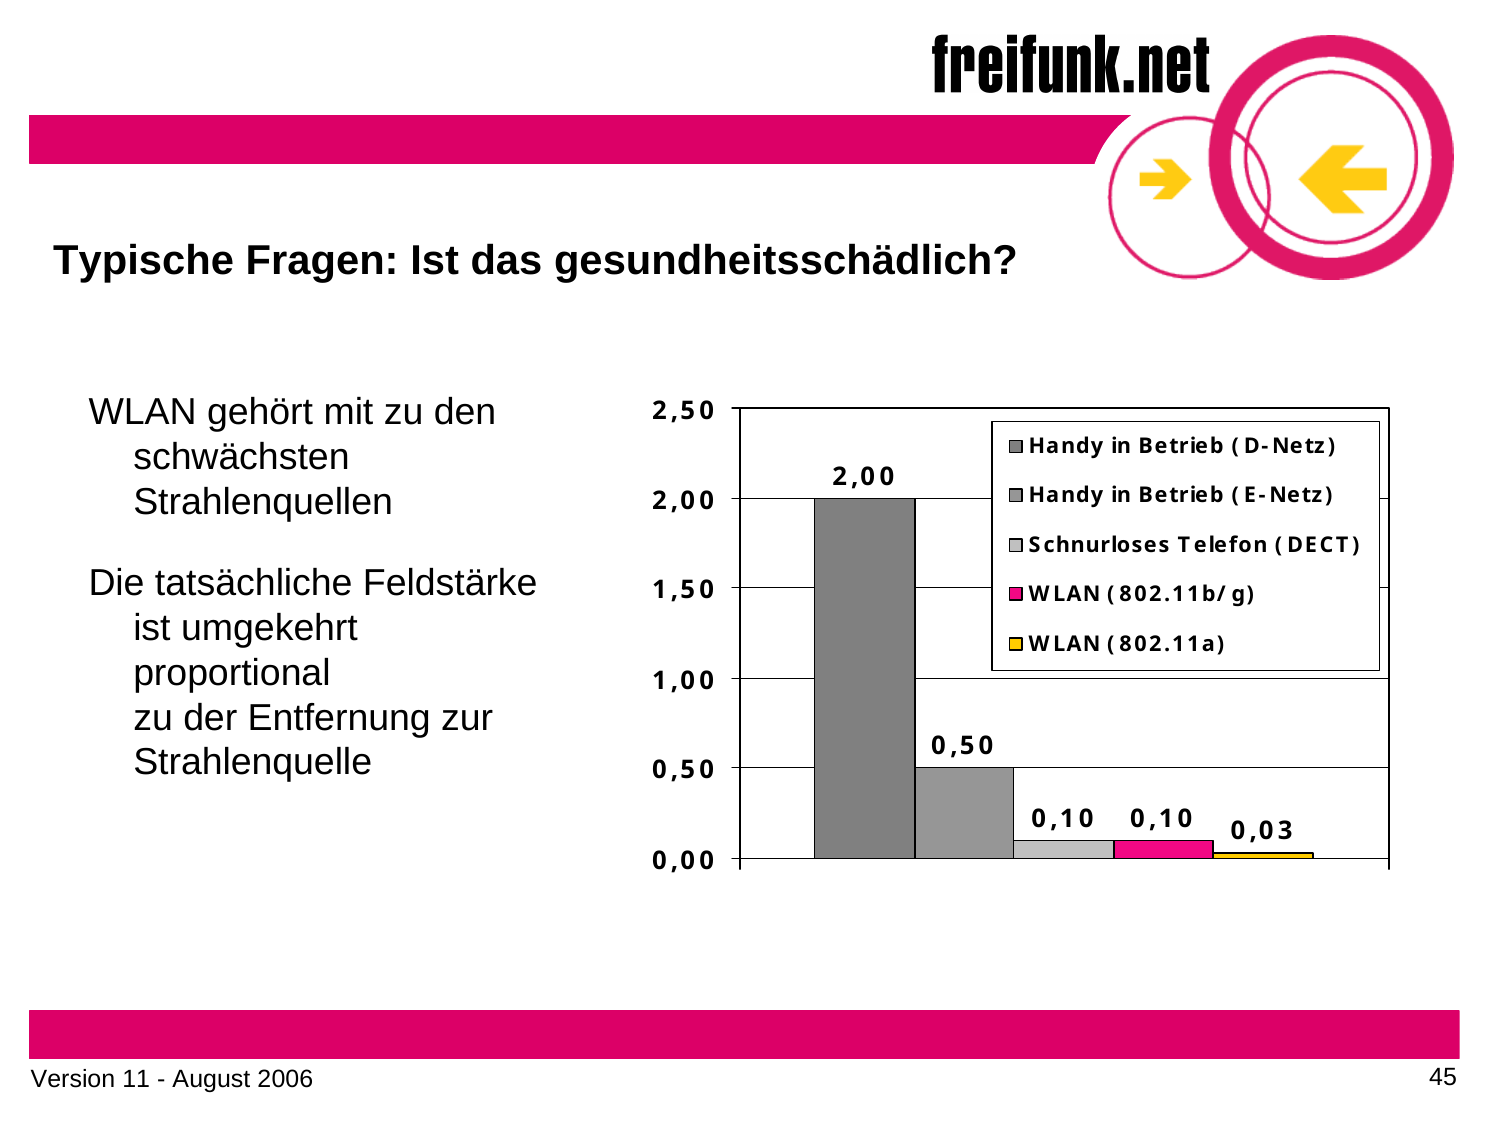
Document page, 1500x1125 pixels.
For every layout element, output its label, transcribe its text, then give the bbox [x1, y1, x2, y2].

text_box Typische Fragen: Ist das gesundheitsschädlich? [53, 233, 1046, 352]
picture [932, 34, 1454, 280]
text_box WLAN gehört mit zu den schwächsten Strahlenquellen Die tatsächliche Feldstärke ist umgekehrt proportional zu der Entfernung zur Strahlenquelle [59, 387, 576, 988]
chart [624, 337, 1500, 916]
